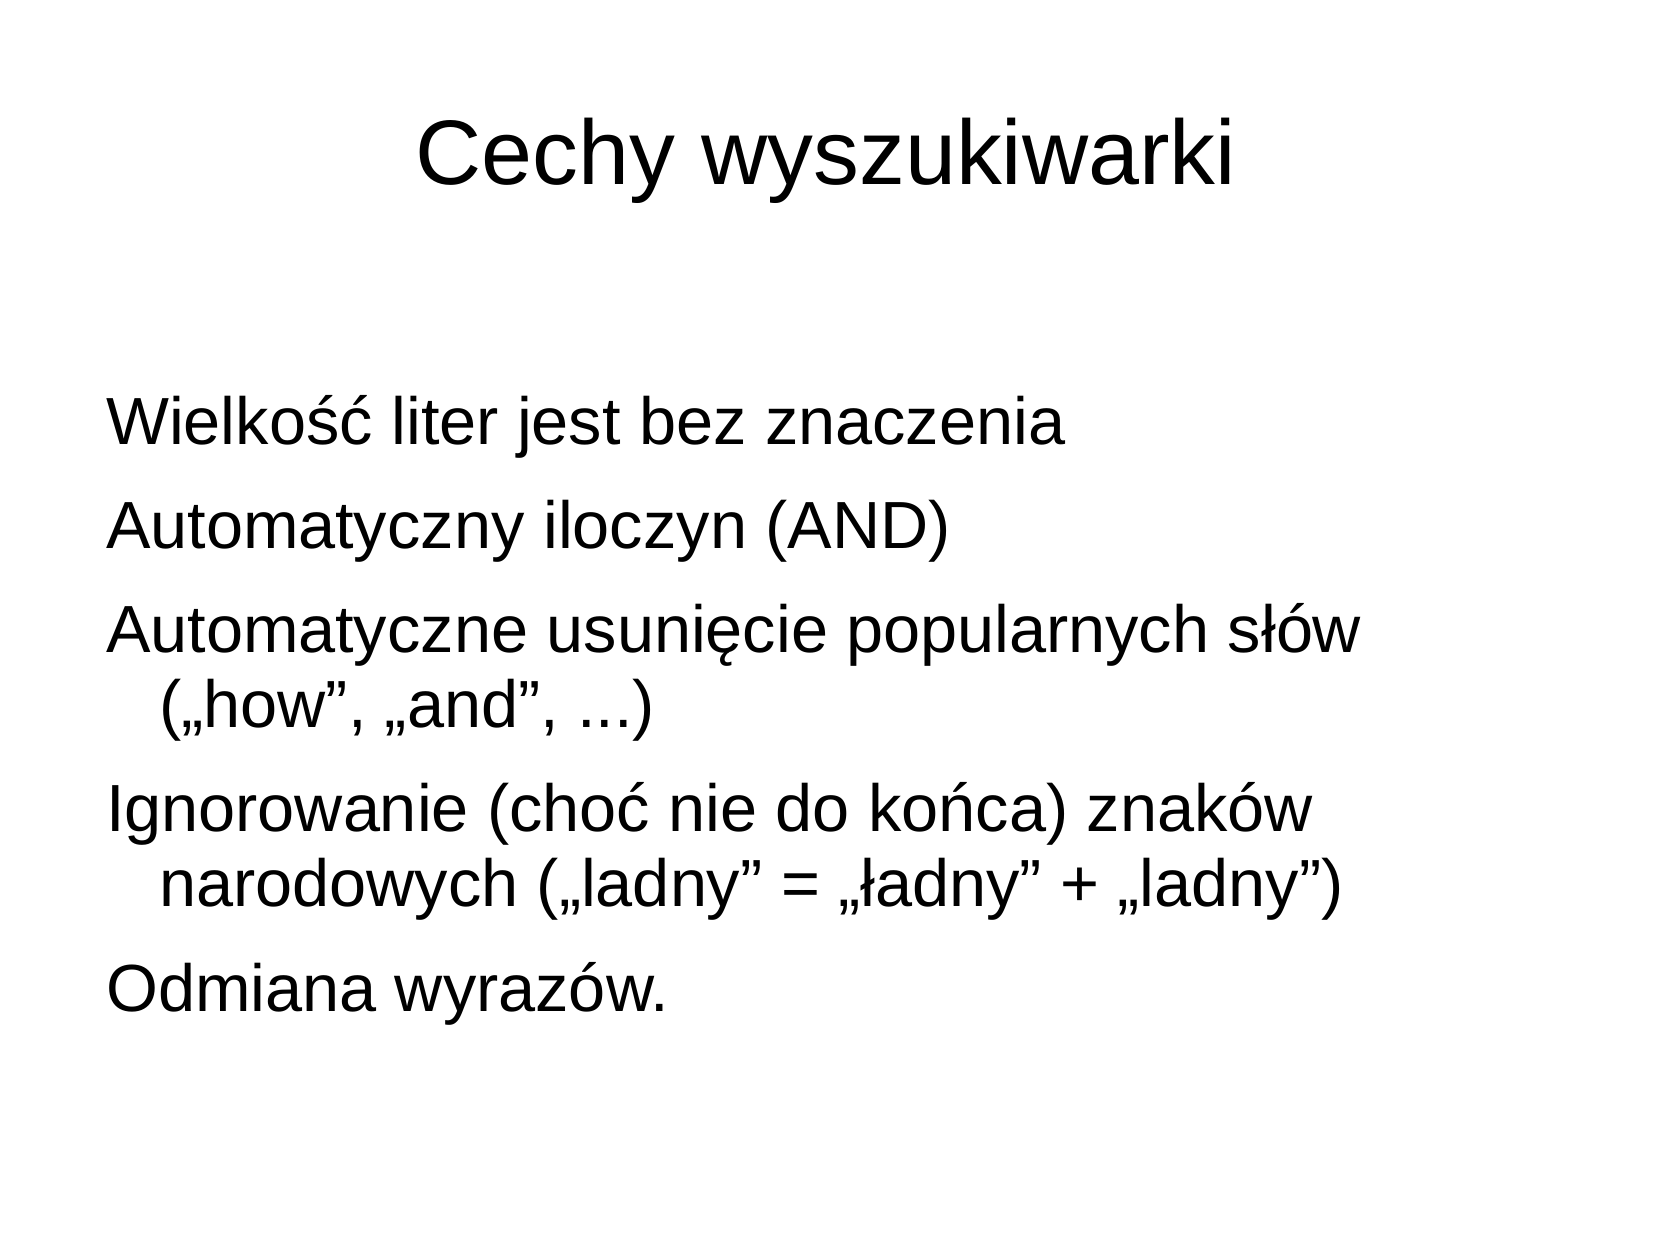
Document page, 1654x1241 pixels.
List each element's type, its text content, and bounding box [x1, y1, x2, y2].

list Wielkość liter jest bez znaczenia Automatyczny iloczyn (AND) Automatyczne usunięcie popularnych słów („how”, „and”, ...) Ignorowanie (choć nie do końca) znaków narodowych („ladny” = „ładny” + „ladny”) Odmiana wyrazów. [88, 383, 1577, 1026]
title Cechy wyszukiwarki [82, 49, 1571, 257]
